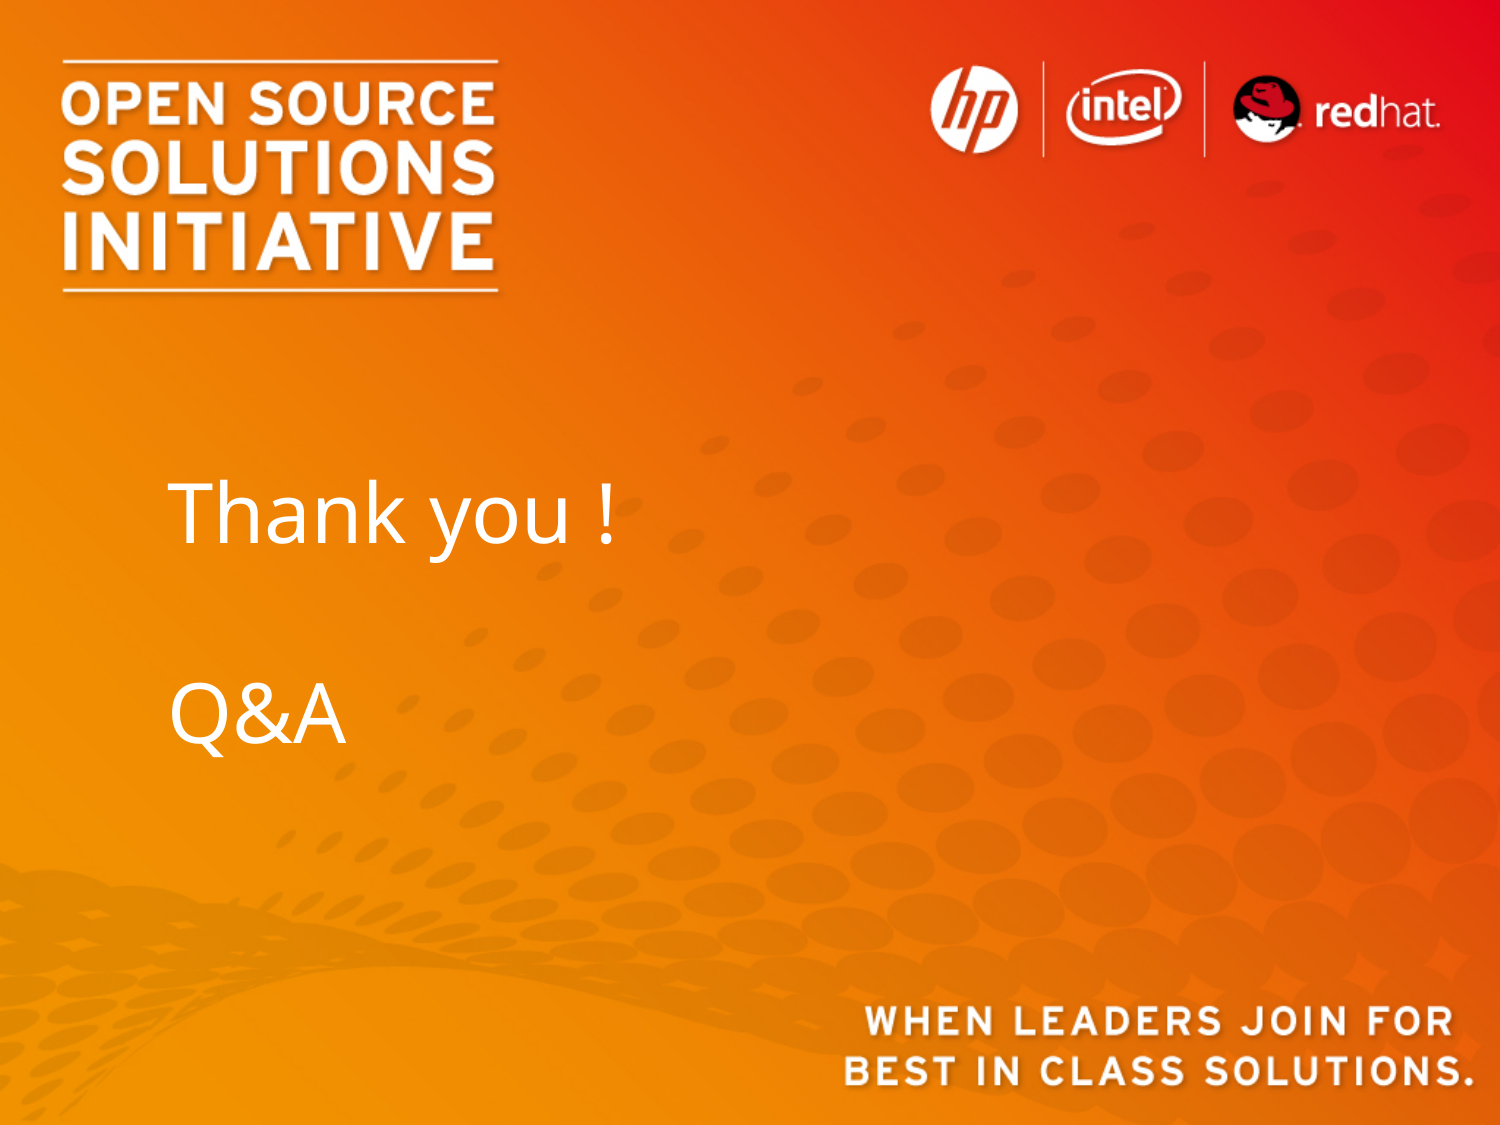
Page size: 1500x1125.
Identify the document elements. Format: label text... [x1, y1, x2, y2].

picture [0, 0, 1500, 1125]
title Thank you ! Q&A [152, 452, 1346, 669]
